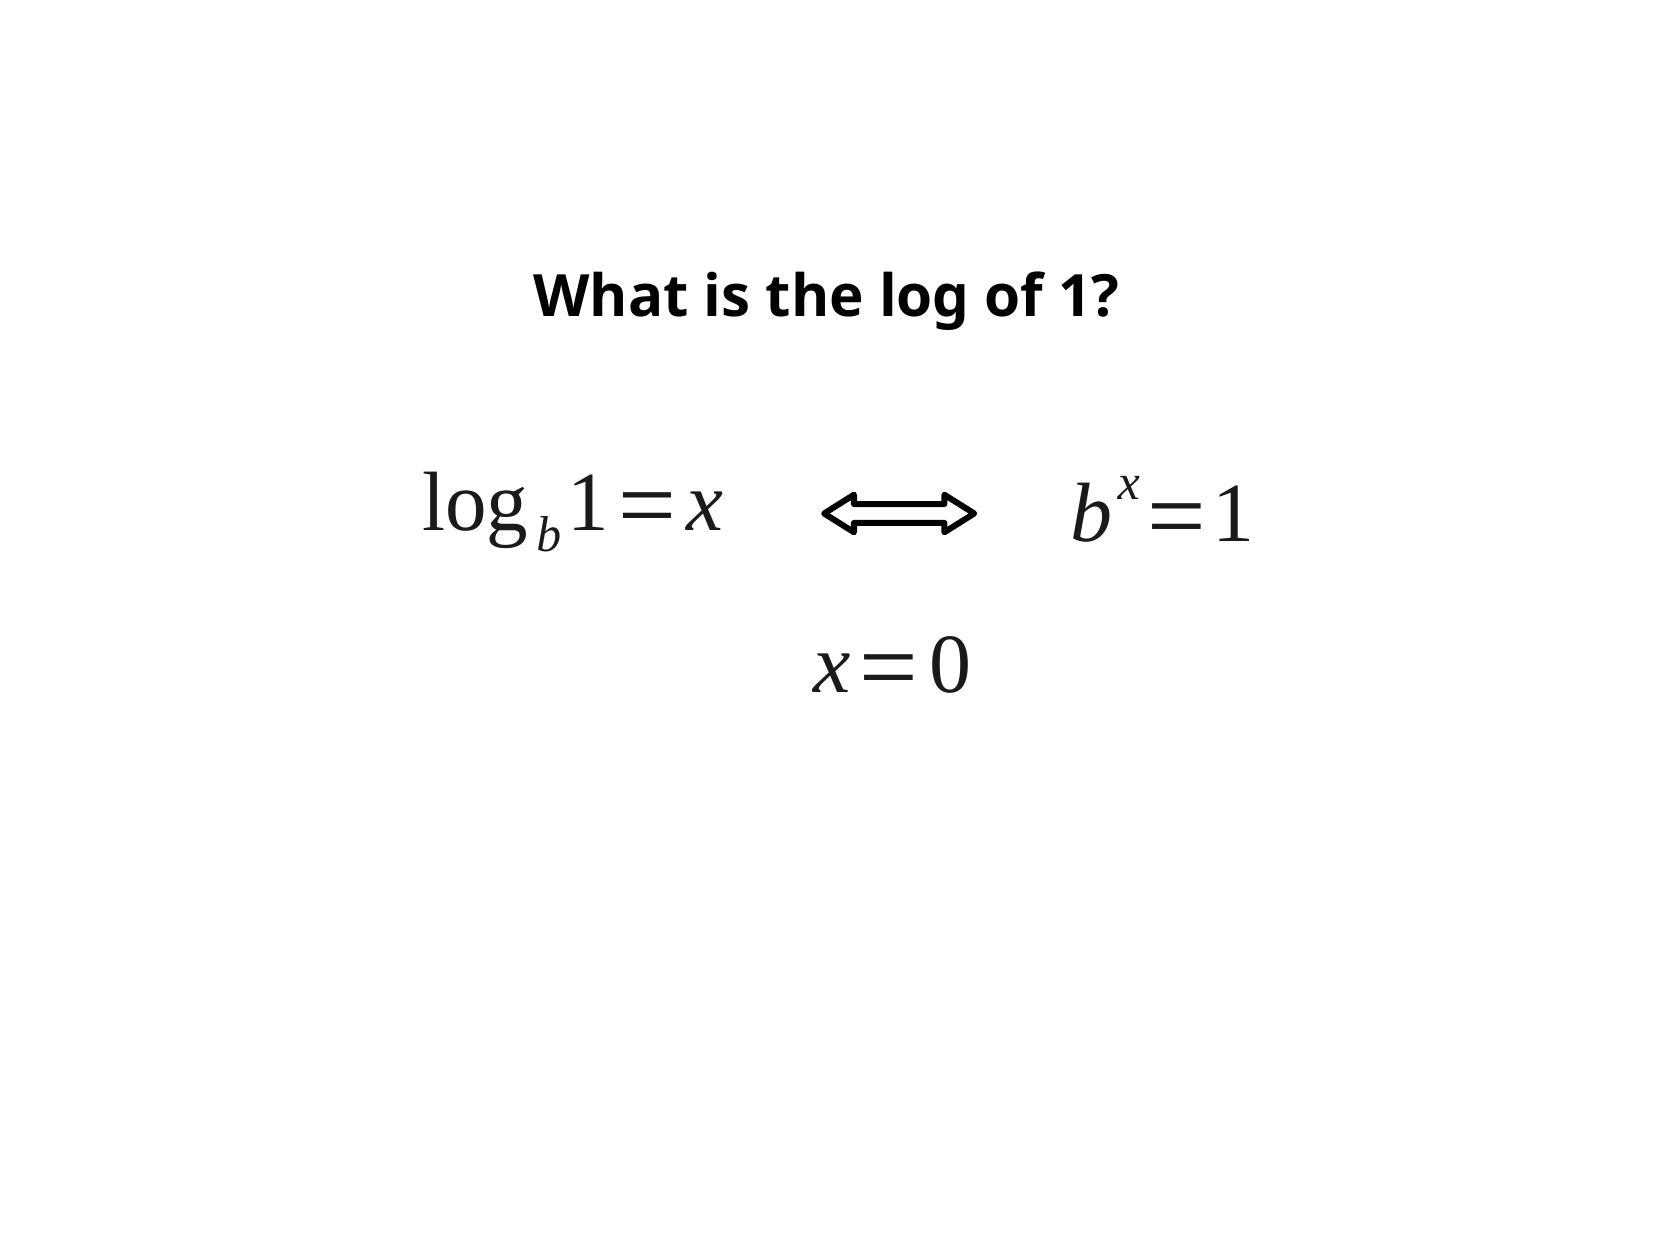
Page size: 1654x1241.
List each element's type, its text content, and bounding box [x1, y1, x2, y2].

chart [787, 619, 990, 713]
chart [401, 457, 744, 563]
text_box [824, 494, 975, 533]
chart [1049, 457, 1277, 563]
text_box What is the log of 1? [0, 246, 1654, 343]
